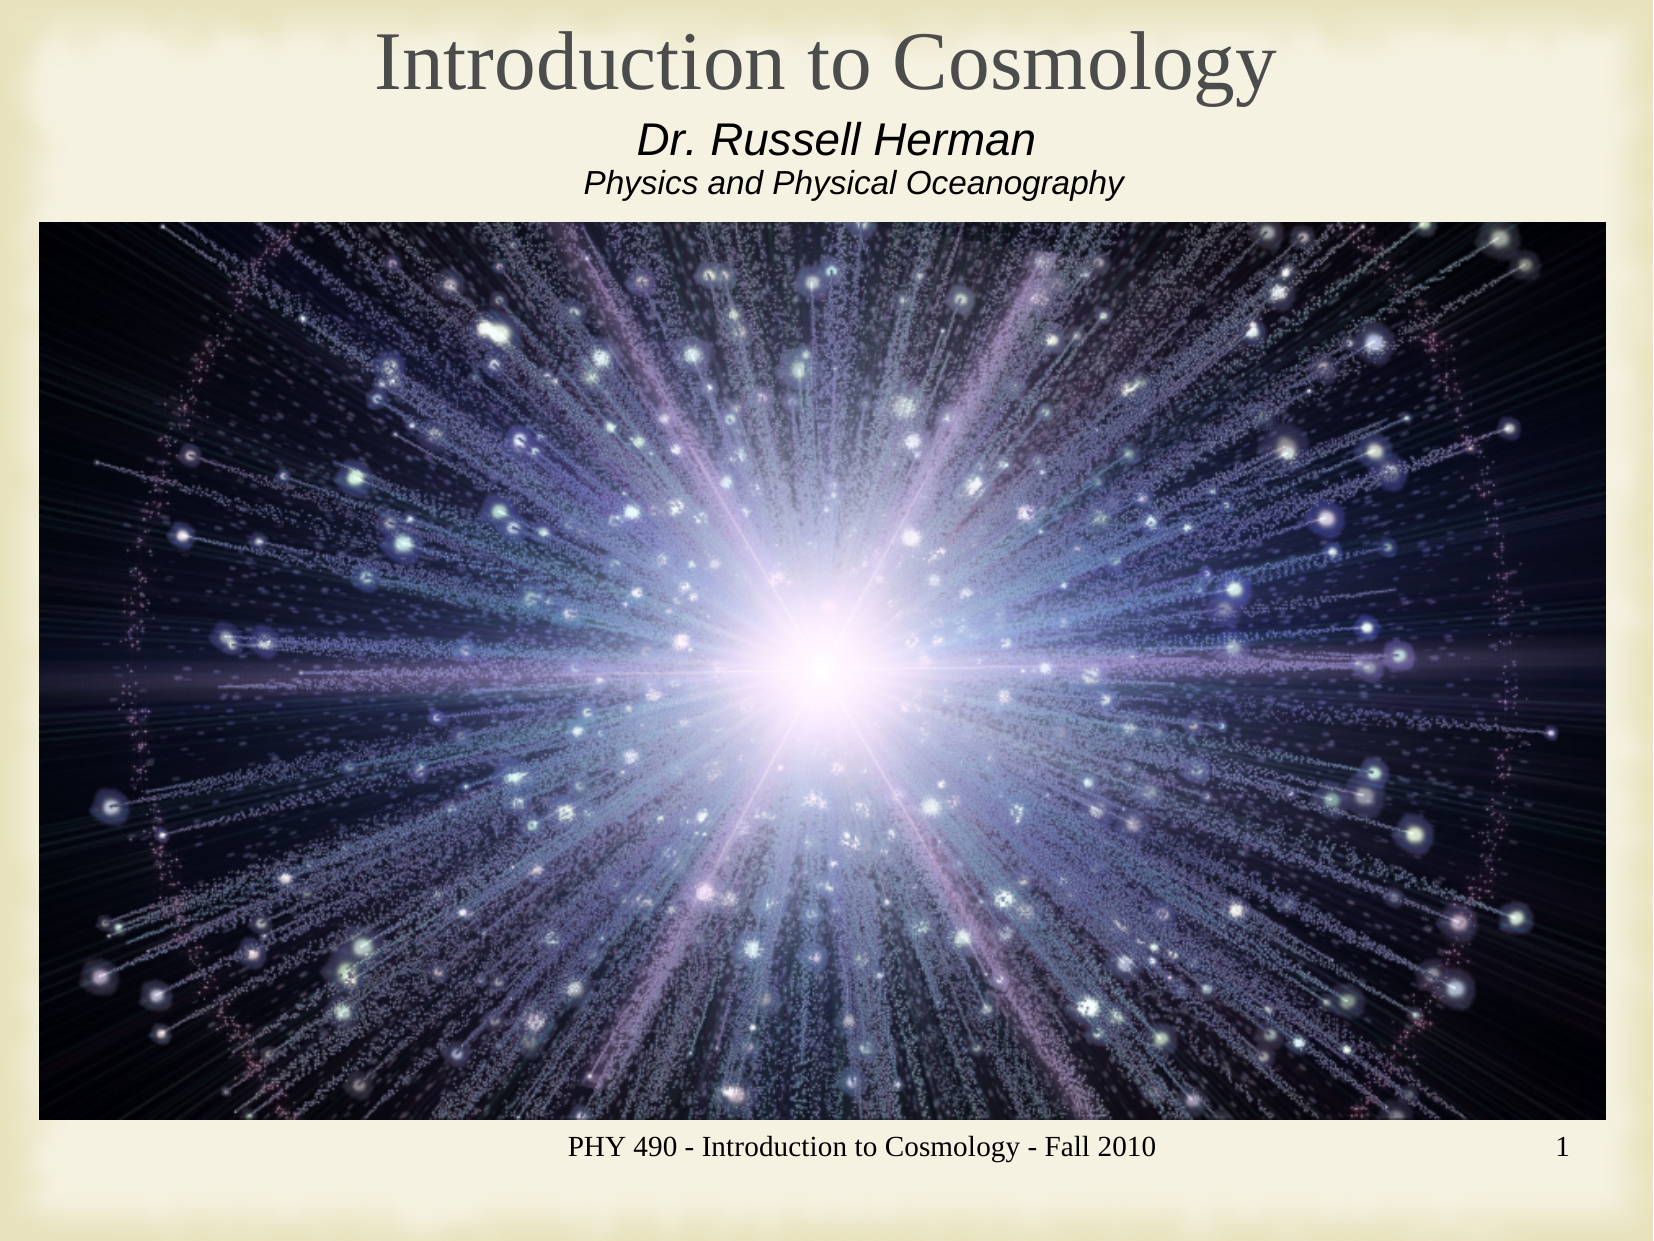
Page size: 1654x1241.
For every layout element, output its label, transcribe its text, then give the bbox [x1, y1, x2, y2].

picture [0, 0, 1653, 1241]
subtitle Dr. Russell Herman Physics and Physical Oceanography [75, 101, 1563, 214]
title Introduction to Cosmology [82, 0, 1571, 158]
